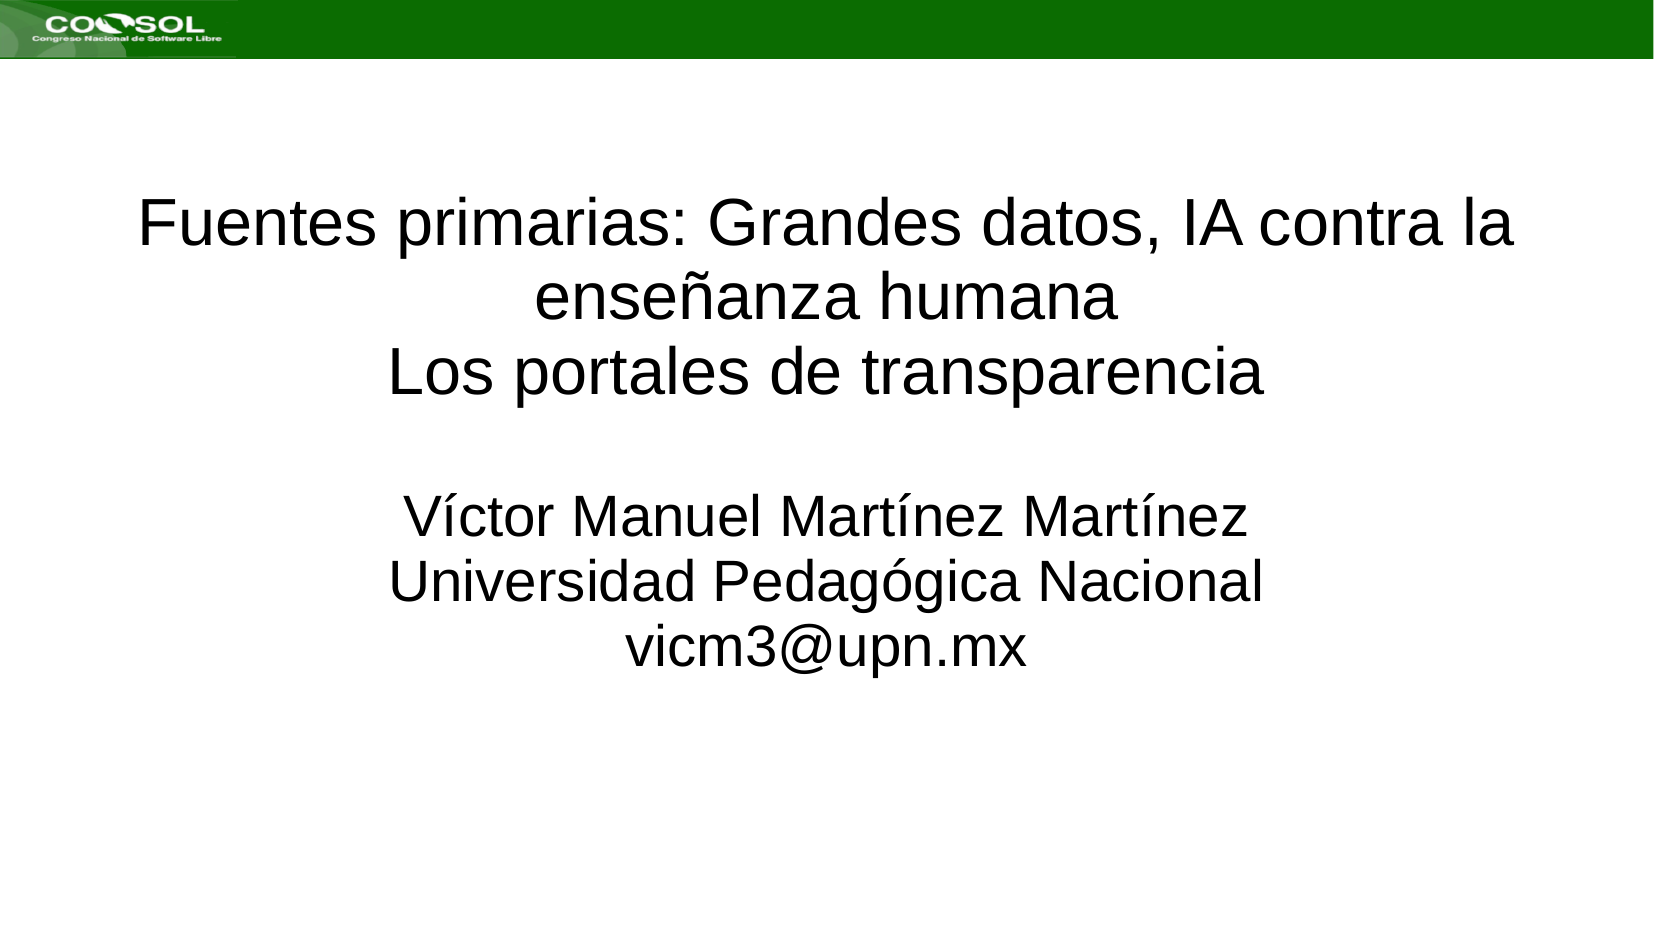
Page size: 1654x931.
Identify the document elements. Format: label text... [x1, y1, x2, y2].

picture [0, 0, 1654, 59]
subtitle Fuentes primarias: Grandes datos, IA contra la enseñanza humana Los portales de transparencia Víctor Manuel Martínez Martínez Universidad Pedagógica Nacional vicm3@upn.mx [82, 106, 1571, 758]
